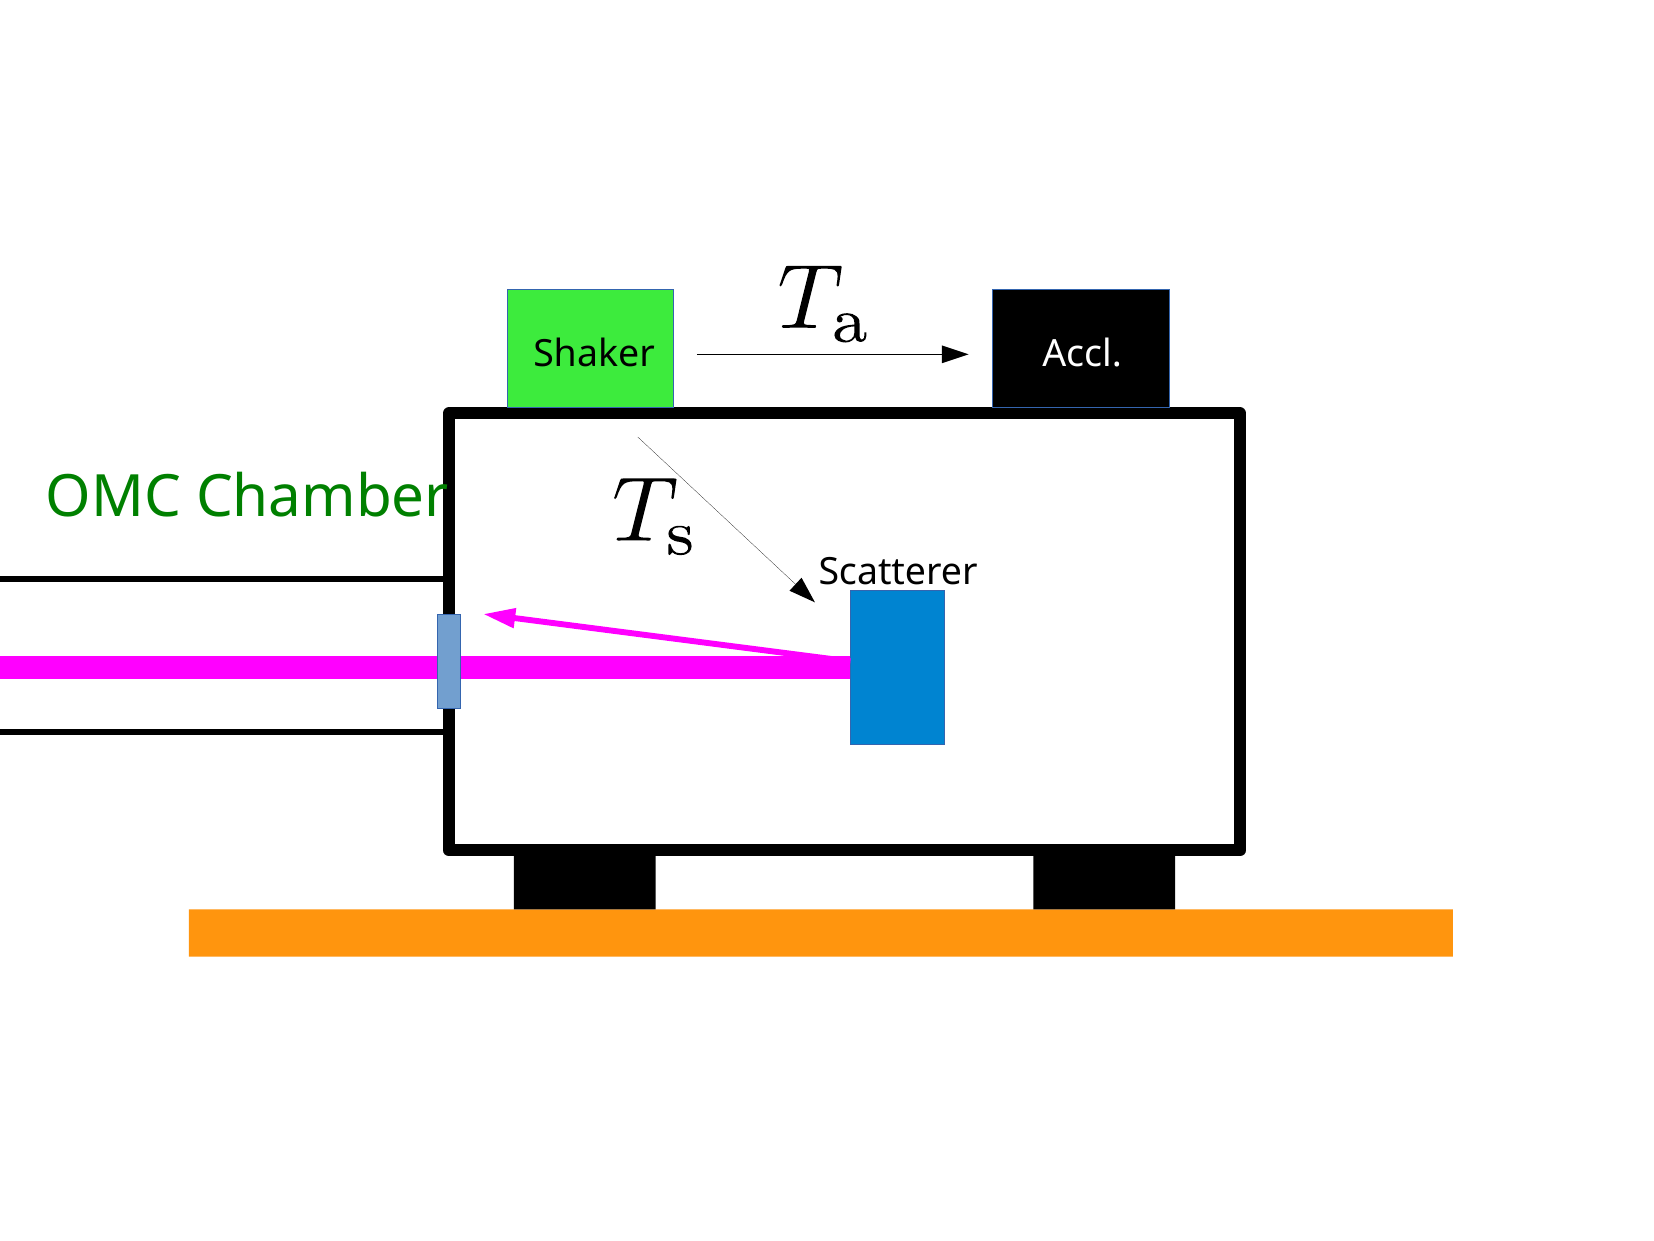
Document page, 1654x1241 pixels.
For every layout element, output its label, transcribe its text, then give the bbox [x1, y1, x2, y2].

text_box OMC Chamber [31, 446, 438, 532]
text_box Scatterer [803, 537, 981, 598]
text_box [992, 289, 1170, 408]
text_box [850, 590, 945, 745]
text_box [507, 289, 674, 408]
picture [779, 265, 867, 343]
text_box Accl. [1027, 318, 1136, 379]
text_box [437, 614, 461, 709]
picture [614, 478, 692, 556]
text_box Shaker [518, 318, 662, 401]
text_box [188, 850, 1453, 957]
